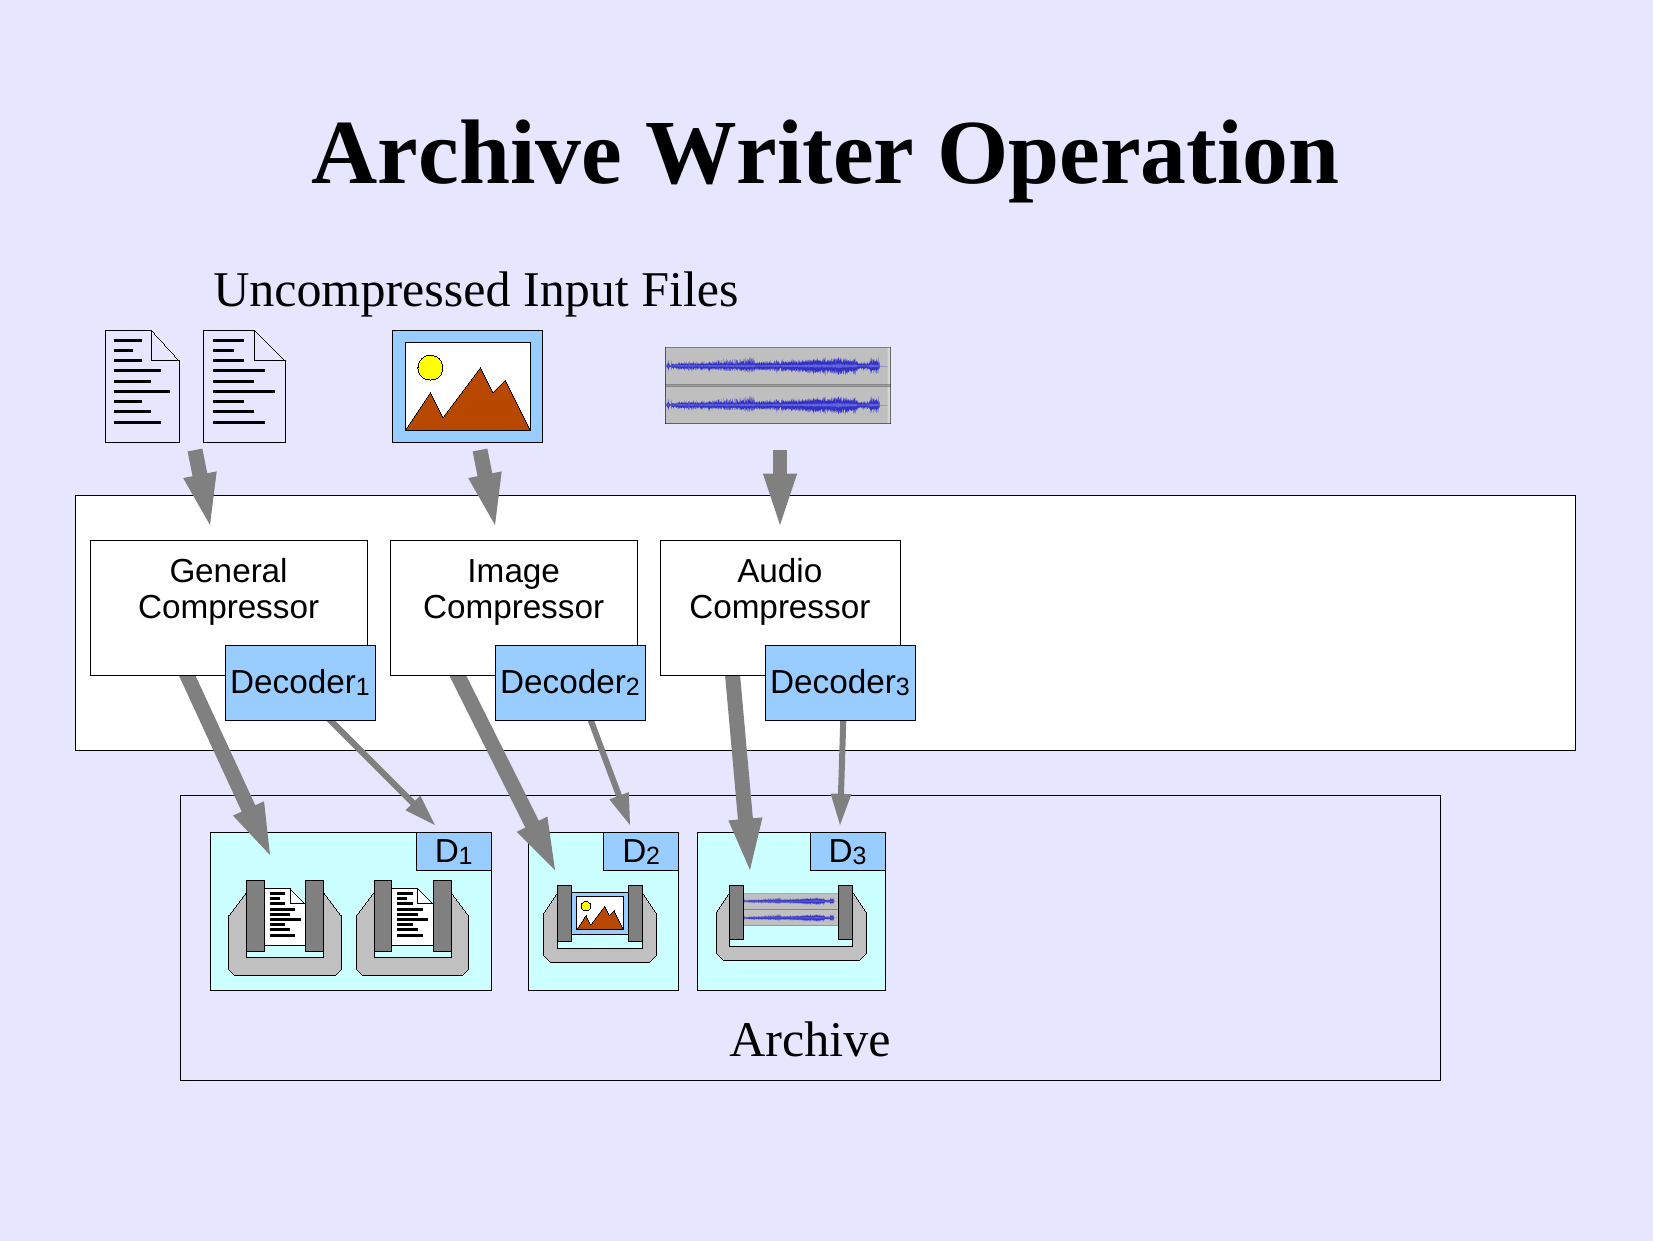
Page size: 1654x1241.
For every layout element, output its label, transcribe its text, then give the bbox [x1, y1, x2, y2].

picture [744, 893, 838, 926]
picture [665, 347, 891, 424]
text_box [467, 676, 598, 751]
text_box Decoder2 [495, 645, 646, 721]
text_box D3 [810, 832, 886, 871]
text_box [210, 832, 492, 991]
text_box Audio Compressor [660, 540, 901, 676]
text_box [392, 331, 543, 443]
text_box Decoder1 [225, 645, 376, 721]
text_box [197, 676, 355, 751]
text_box Uncompressed Input Files [120, 255, 833, 331]
title Archive Writer Operation [82, 49, 1571, 257]
text_box D2 [603, 832, 679, 871]
text_box [528, 832, 679, 991]
text_box D1 [416, 832, 492, 871]
text_box [697, 832, 886, 991]
text_box [741, 676, 840, 751]
text_box [75, 495, 1576, 751]
text_box Archive [180, 1005, 1441, 1081]
text_box Decoder3 [765, 645, 916, 721]
text_box Image Compressor [390, 540, 638, 676]
text_box General Compressor [90, 540, 368, 676]
